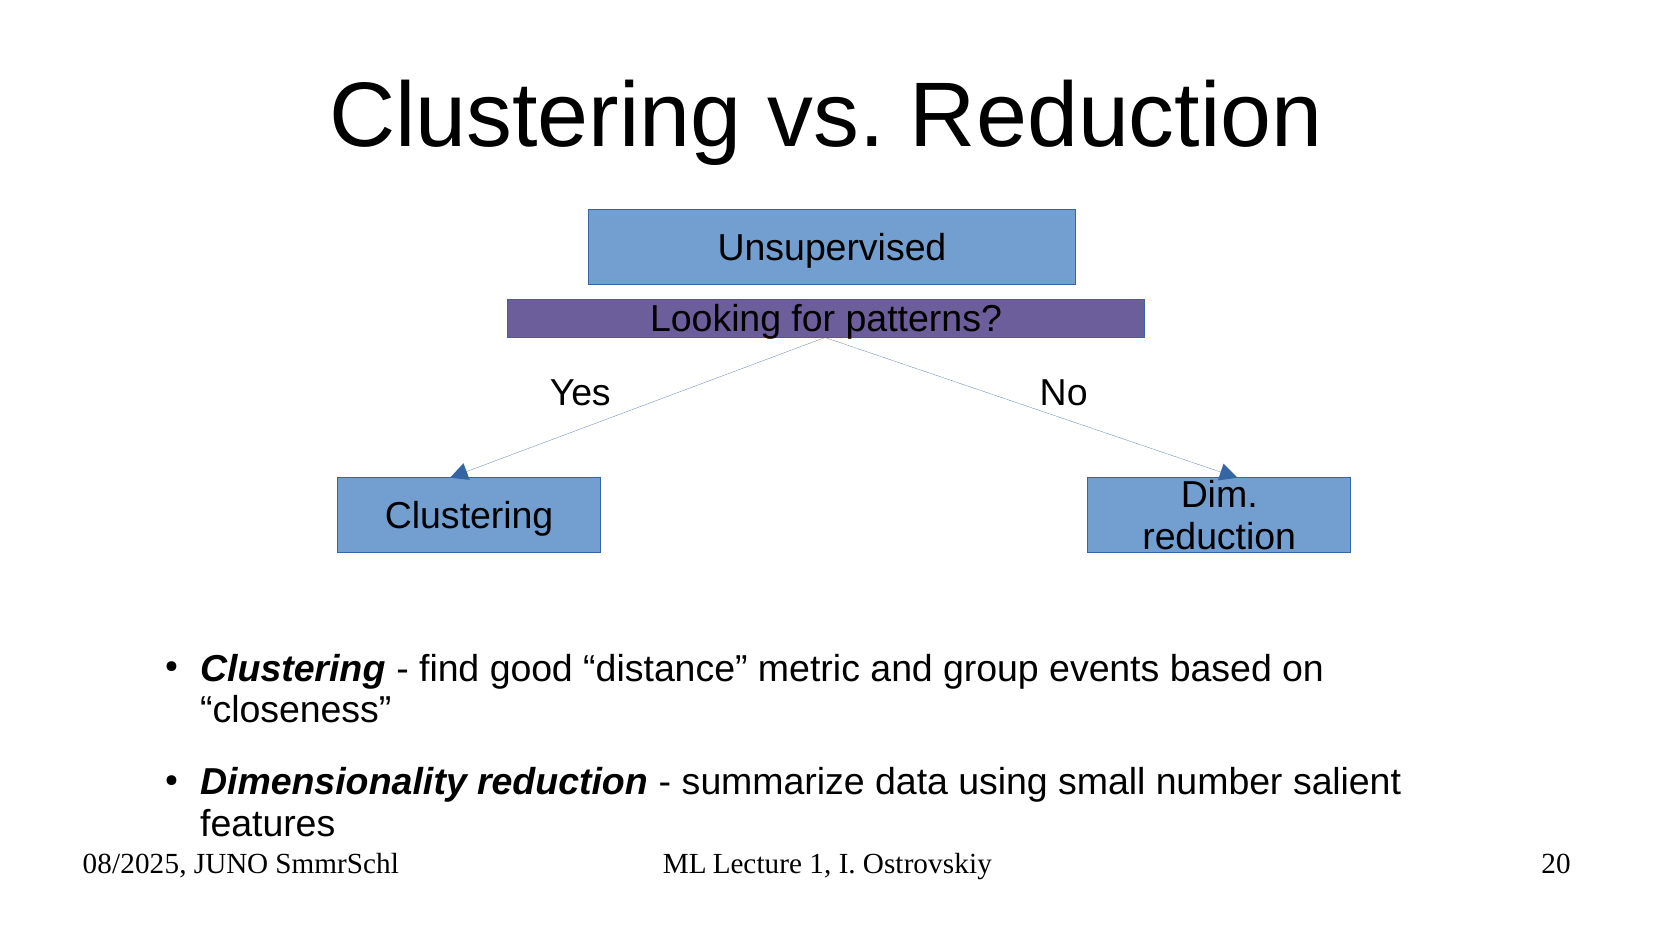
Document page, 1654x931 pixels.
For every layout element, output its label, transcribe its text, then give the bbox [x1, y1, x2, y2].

text_box Looking for patterns? [507, 299, 1145, 338]
text_box Unsupervised [588, 209, 1076, 285]
text_box Clustering - find good “distance” metric and group events based on “closeness” Dimensionality reduction - summarize data using small number salient features [150, 639, 1463, 852]
text_box Dim. reduction [1087, 477, 1351, 553]
text_box Clustering [337, 477, 601, 553]
text_box Yes No [460, 363, 1101, 421]
title Clustering vs. Reduction [82, 37, 1571, 193]
